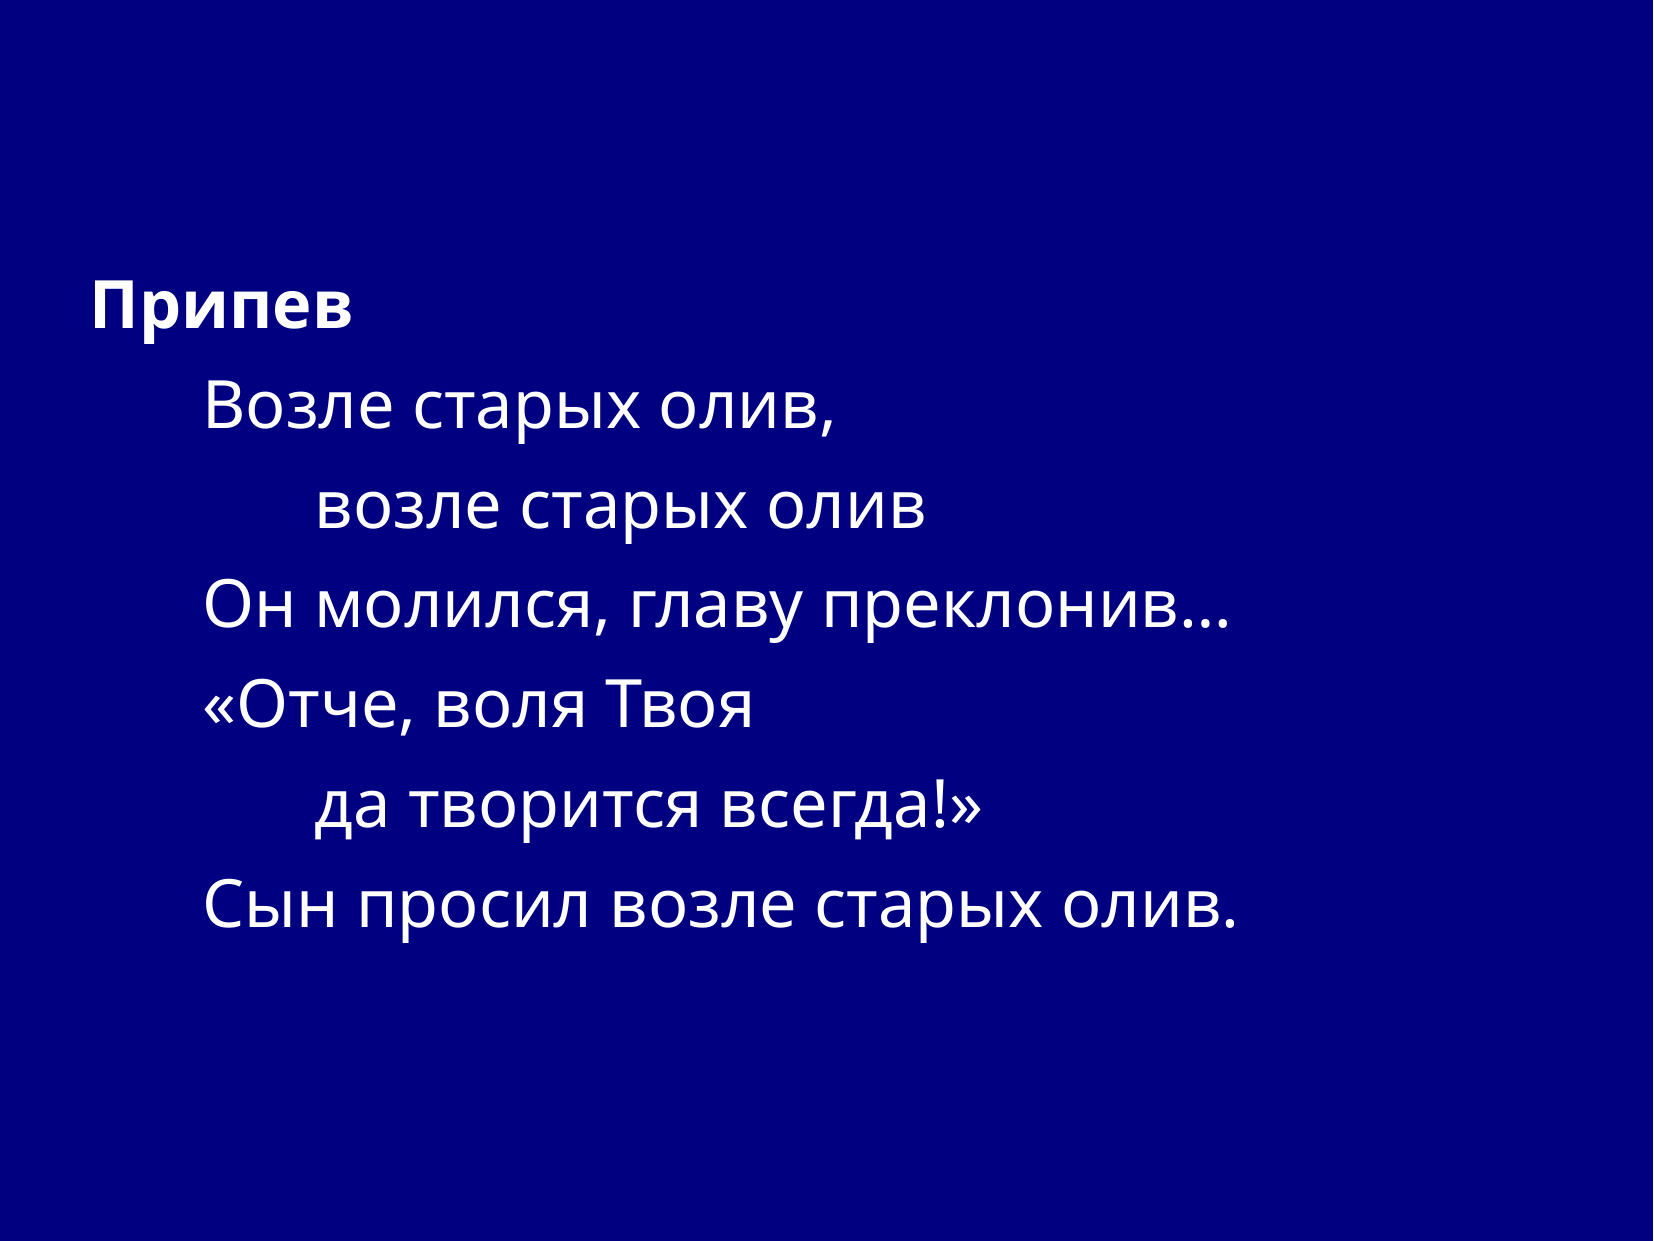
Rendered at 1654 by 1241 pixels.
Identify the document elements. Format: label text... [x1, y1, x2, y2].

text_box Припев Возле старых олив, возле старых олив Он молился, главу преклонив… «Отче, воля Твоя да творится всегда!» Сын просил возле старых олив. [75, 150, 1576, 1163]
